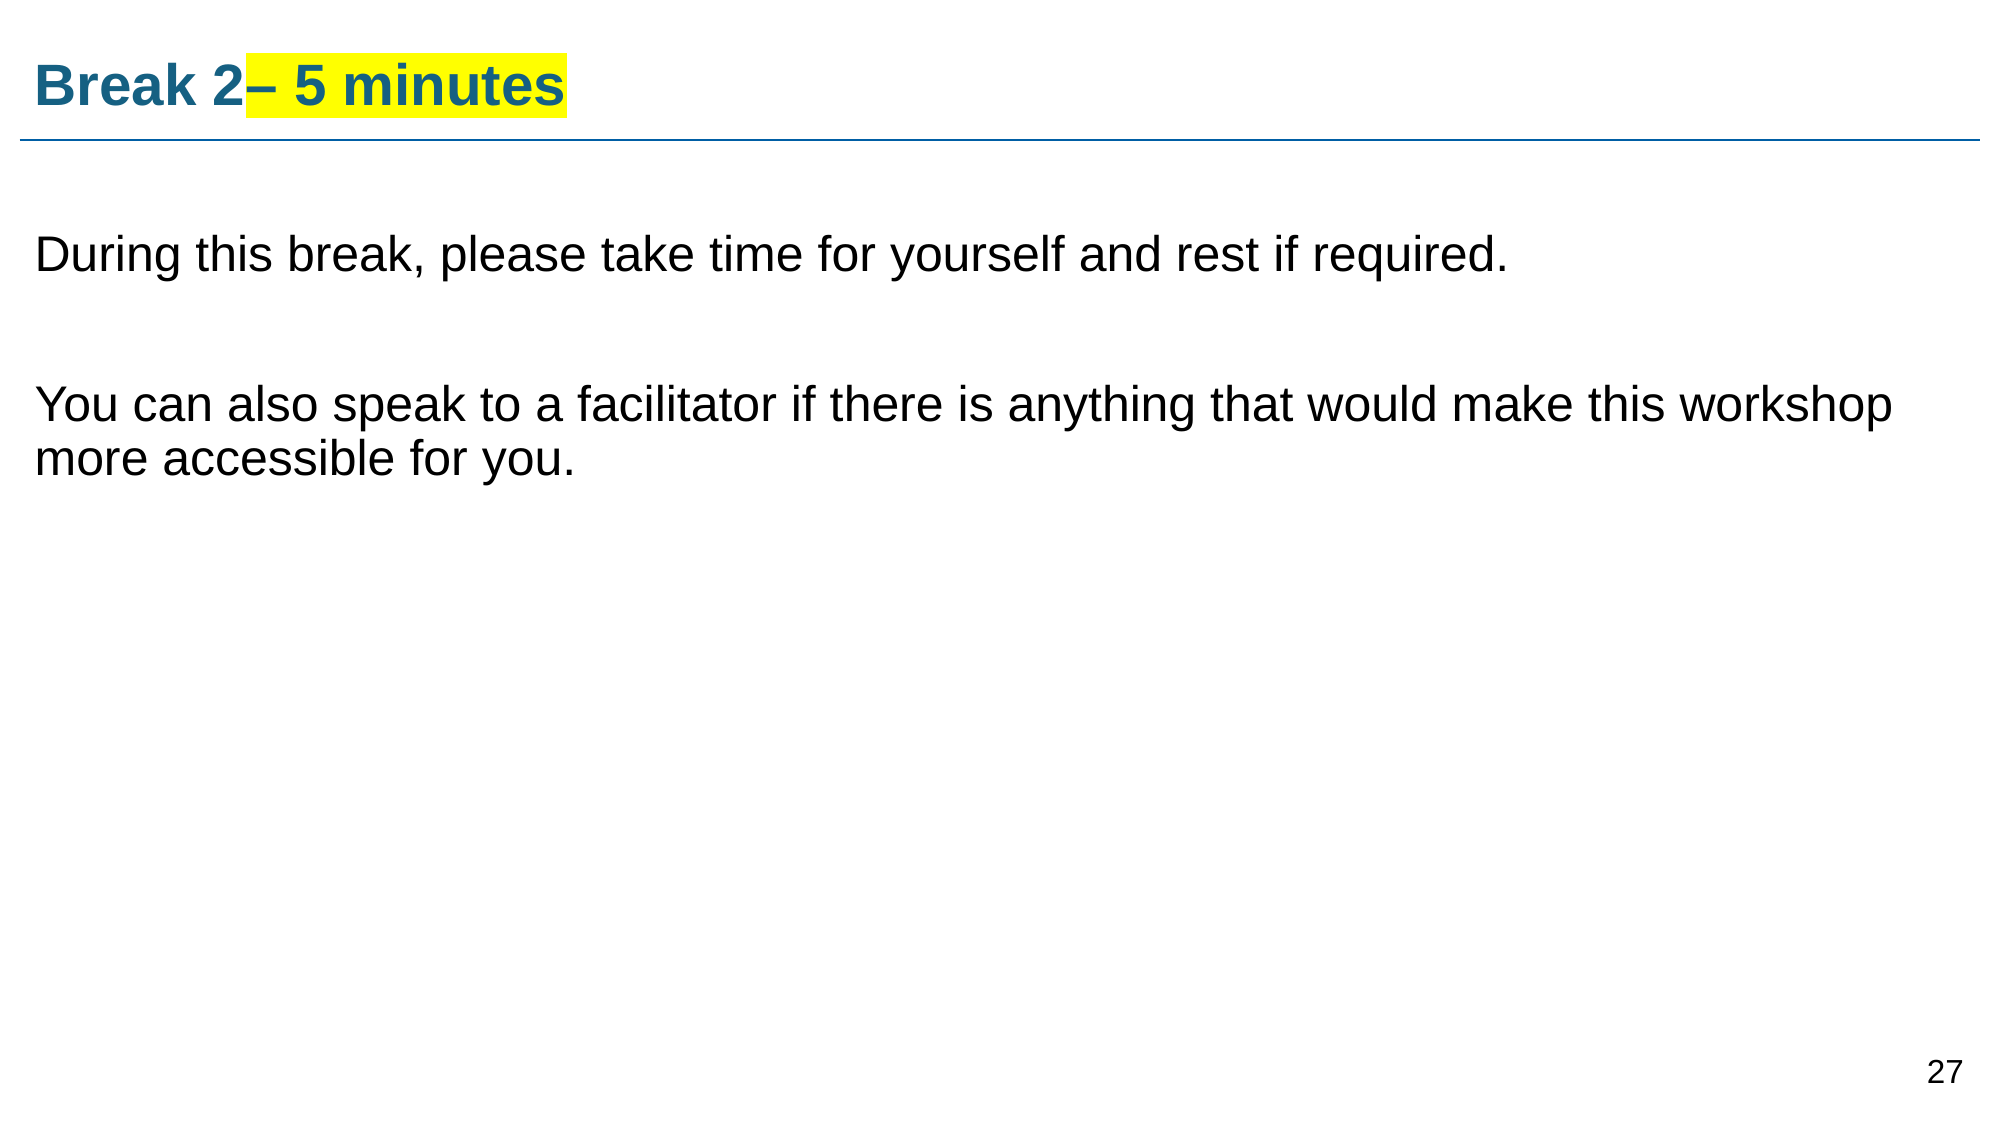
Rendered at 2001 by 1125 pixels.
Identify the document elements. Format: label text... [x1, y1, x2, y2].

title Break 2– 5 minutes [19, 47, 1981, 140]
list During this break, please take time for yourself and rest if required. You can also speak to a facilitator if there is anything that would make this workshop more accessible for you. [19, 140, 1981, 1043]
text_box [1911, 1042, 1983, 1103]
